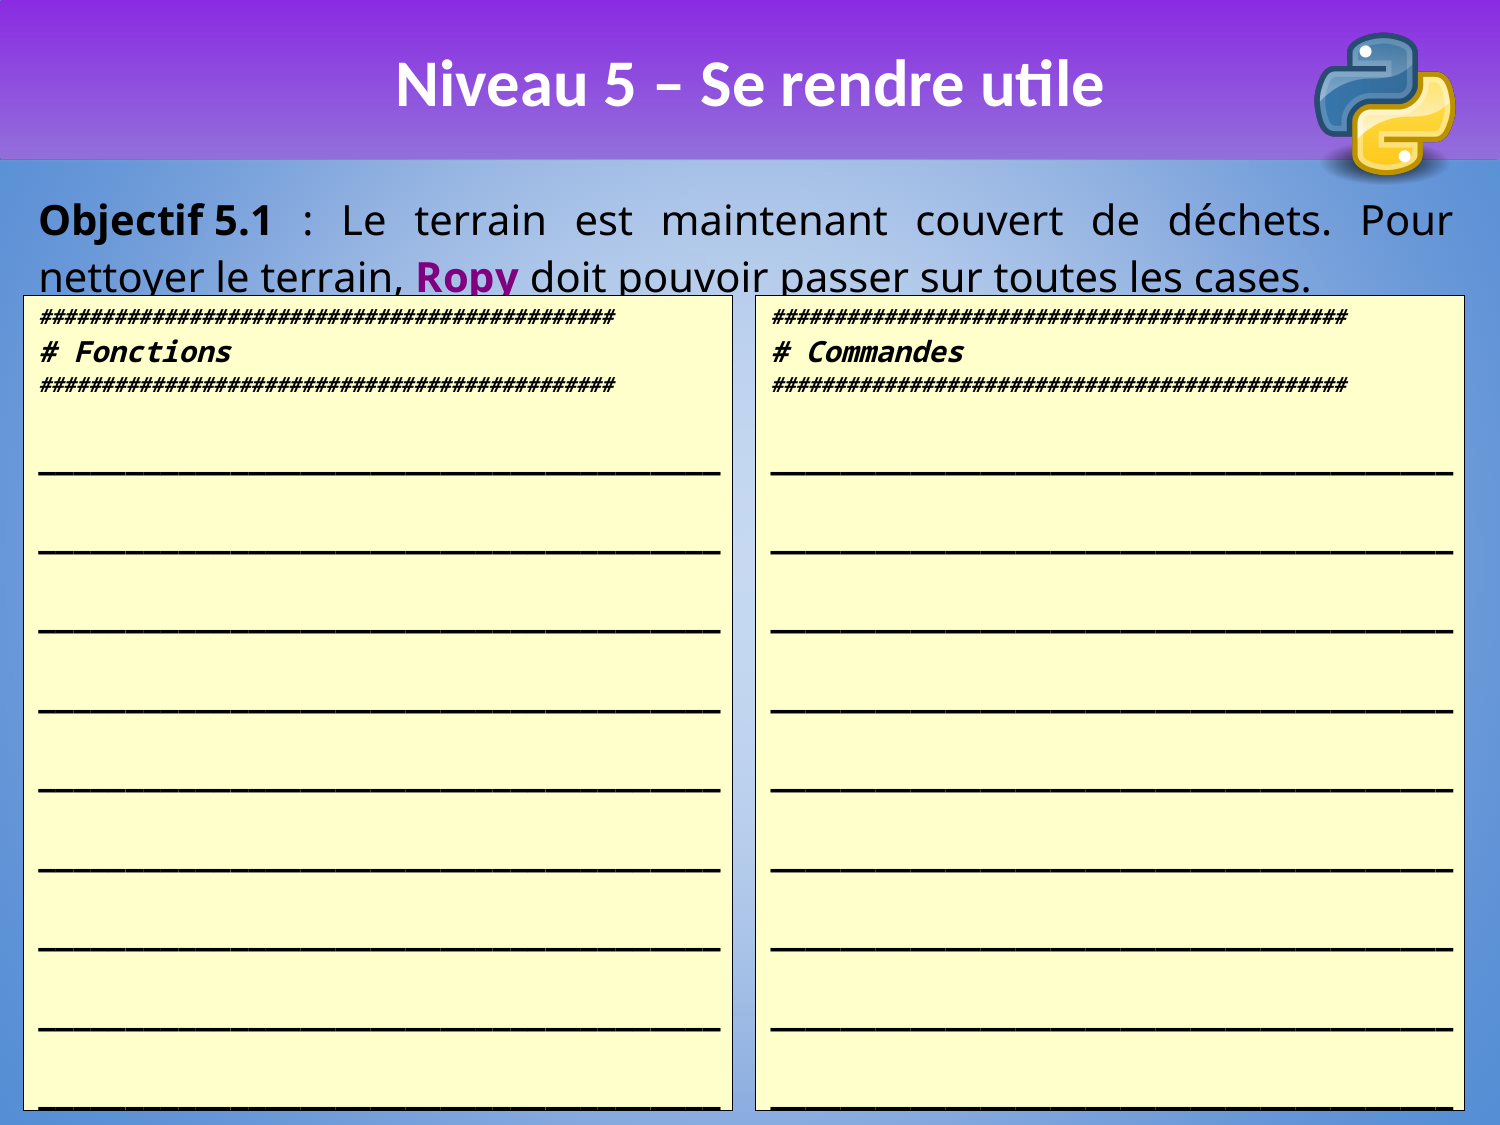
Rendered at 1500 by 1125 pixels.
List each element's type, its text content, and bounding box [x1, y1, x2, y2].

text_box ############################################## # Commandes ############################################## _______________________________________ _______________________________________ _______________________________________ _______________________________________ _______________________________________ _______________________________________ _______________________________________ _______________________________________ _______________________________________ _______________________________________ _______________________________________ _______________________________________ [755, 295, 1465, 1111]
text_box Objectif 5.1 : Le terrain est maintenant couvert de déchets. Pour nettoyer le terrain, Ropy doit pouvoir passer sur toutes les cases. [23, 183, 1469, 282]
picture [0, 29, 1500, 1125]
text_box Niveau 5 – Se rendre utile [0, 0, 1500, 159]
text_box ############################################## # Fonctions ############################################## _______________________________________ _______________________________________ _______________________________________ _______________________________________ _______________________________________ _______________________________________ _______________________________________ _______________________________________ _______________________________________ _______________________________________ _______________________________________ _______________________________________ [23, 295, 733, 1111]
